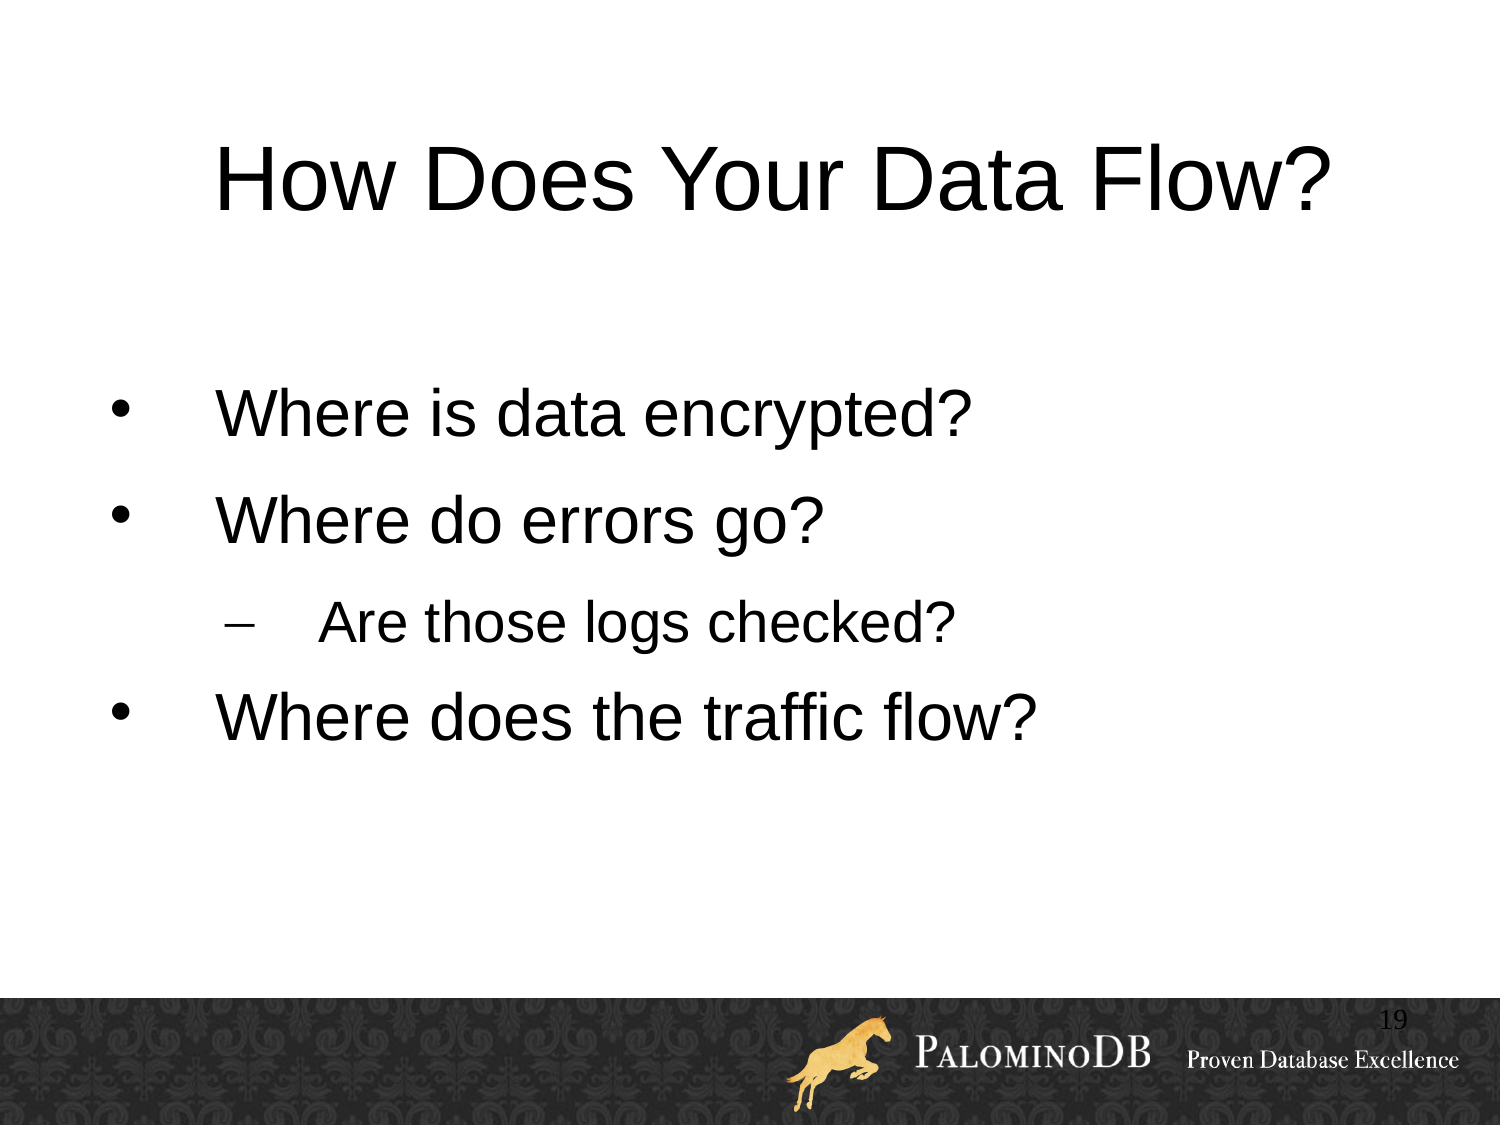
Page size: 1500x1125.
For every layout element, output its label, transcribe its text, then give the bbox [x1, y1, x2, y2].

picture [0, 998, 1500, 1125]
list Where is data encrypted? Where do errors go? Are those logs checked? Where does the traffic flow? [74, 263, 1425, 1006]
title How Does Your Data Flow? [133, 82, 1415, 263]
